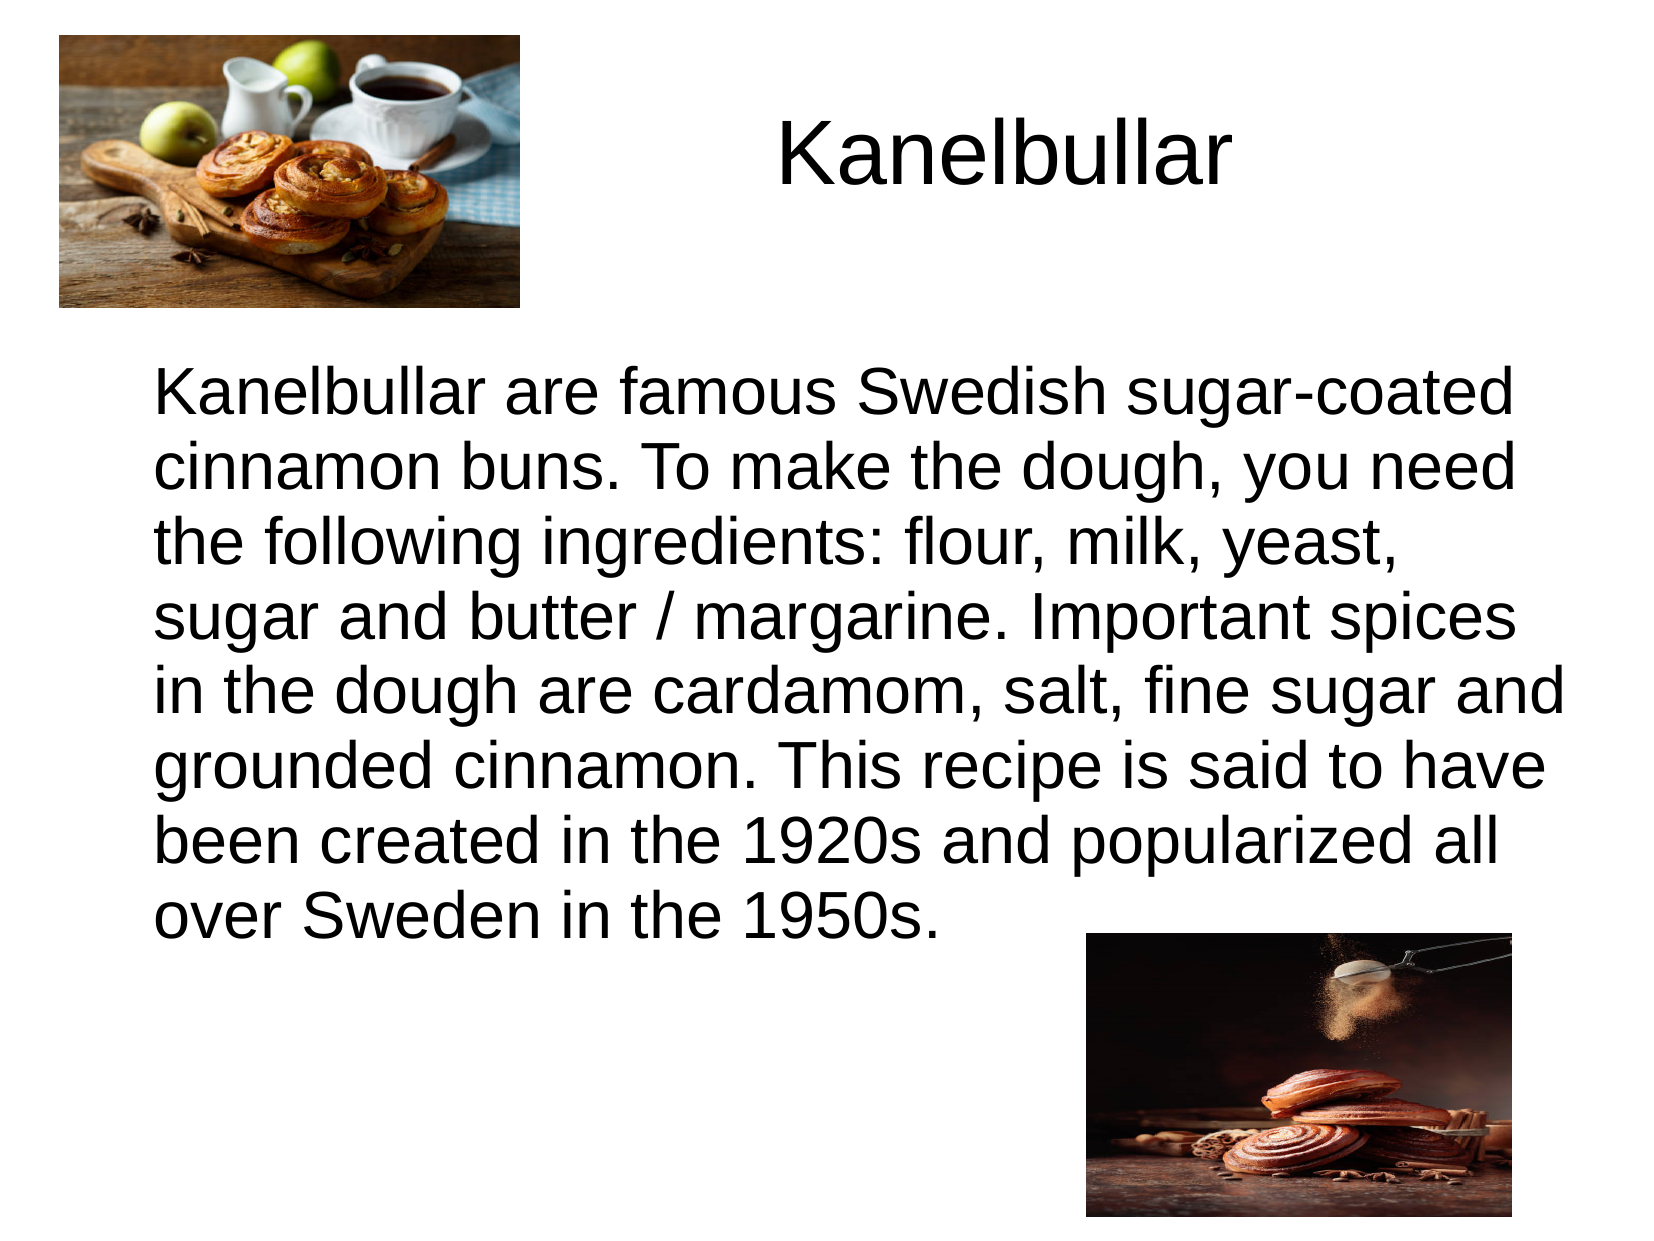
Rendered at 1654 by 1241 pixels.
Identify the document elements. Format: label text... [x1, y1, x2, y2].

picture [59, 35, 520, 308]
picture [1086, 933, 1512, 1217]
list Kanelbullar are famous Swedish sugar-coated cinnamon buns. To make the dough, you need the following ingredients: flour, milk, yeast, sugar and butter / margarine. Important spices in the dough are cardamom, salt, fine sugar and grounded cinnamon. This recipe is said to have been created in the 1920s and popularized all over Sweden in the 1950s. [82, 354, 1571, 1161]
title Kanelbullar [520, 49, 1571, 257]
